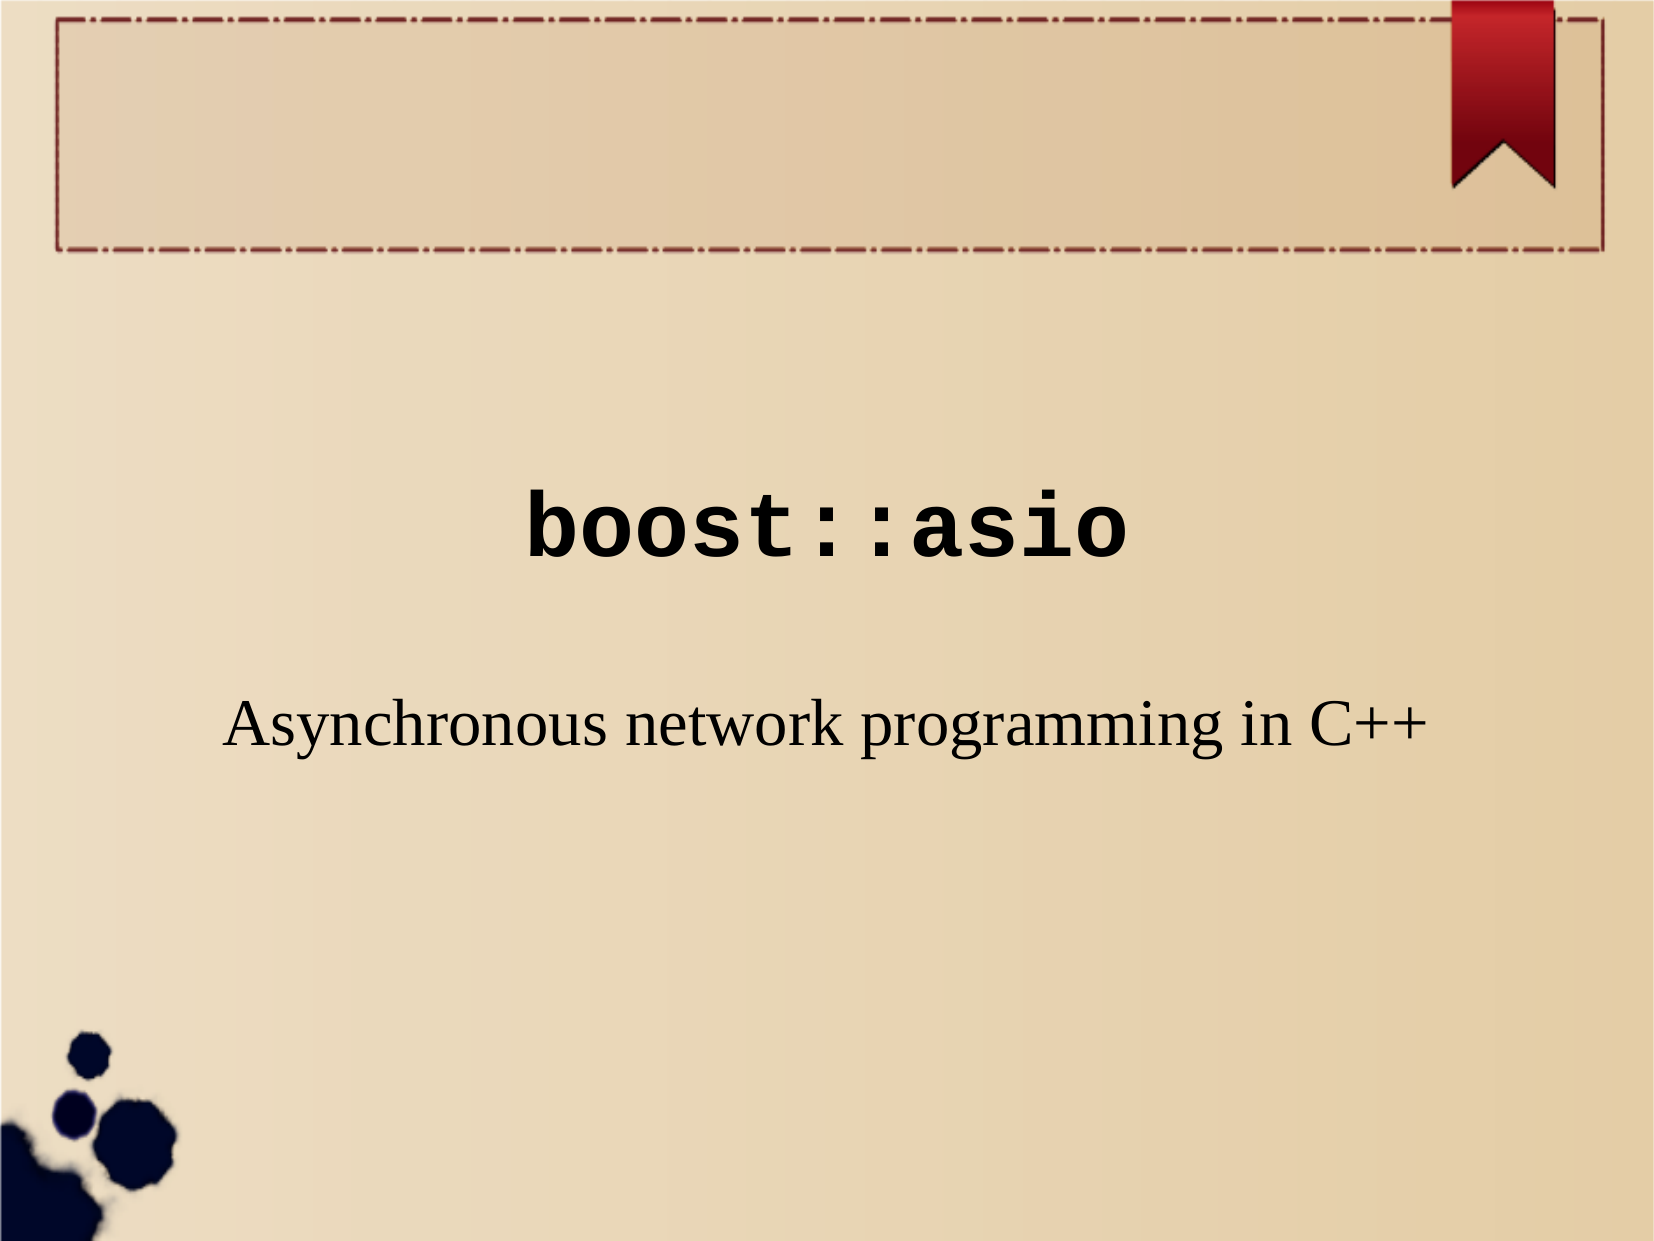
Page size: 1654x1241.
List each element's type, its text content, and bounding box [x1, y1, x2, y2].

picture [0, 0, 1654, 1241]
subtitle boost::asio Asynchronous network programming in C++ [162, 134, 1492, 1106]
